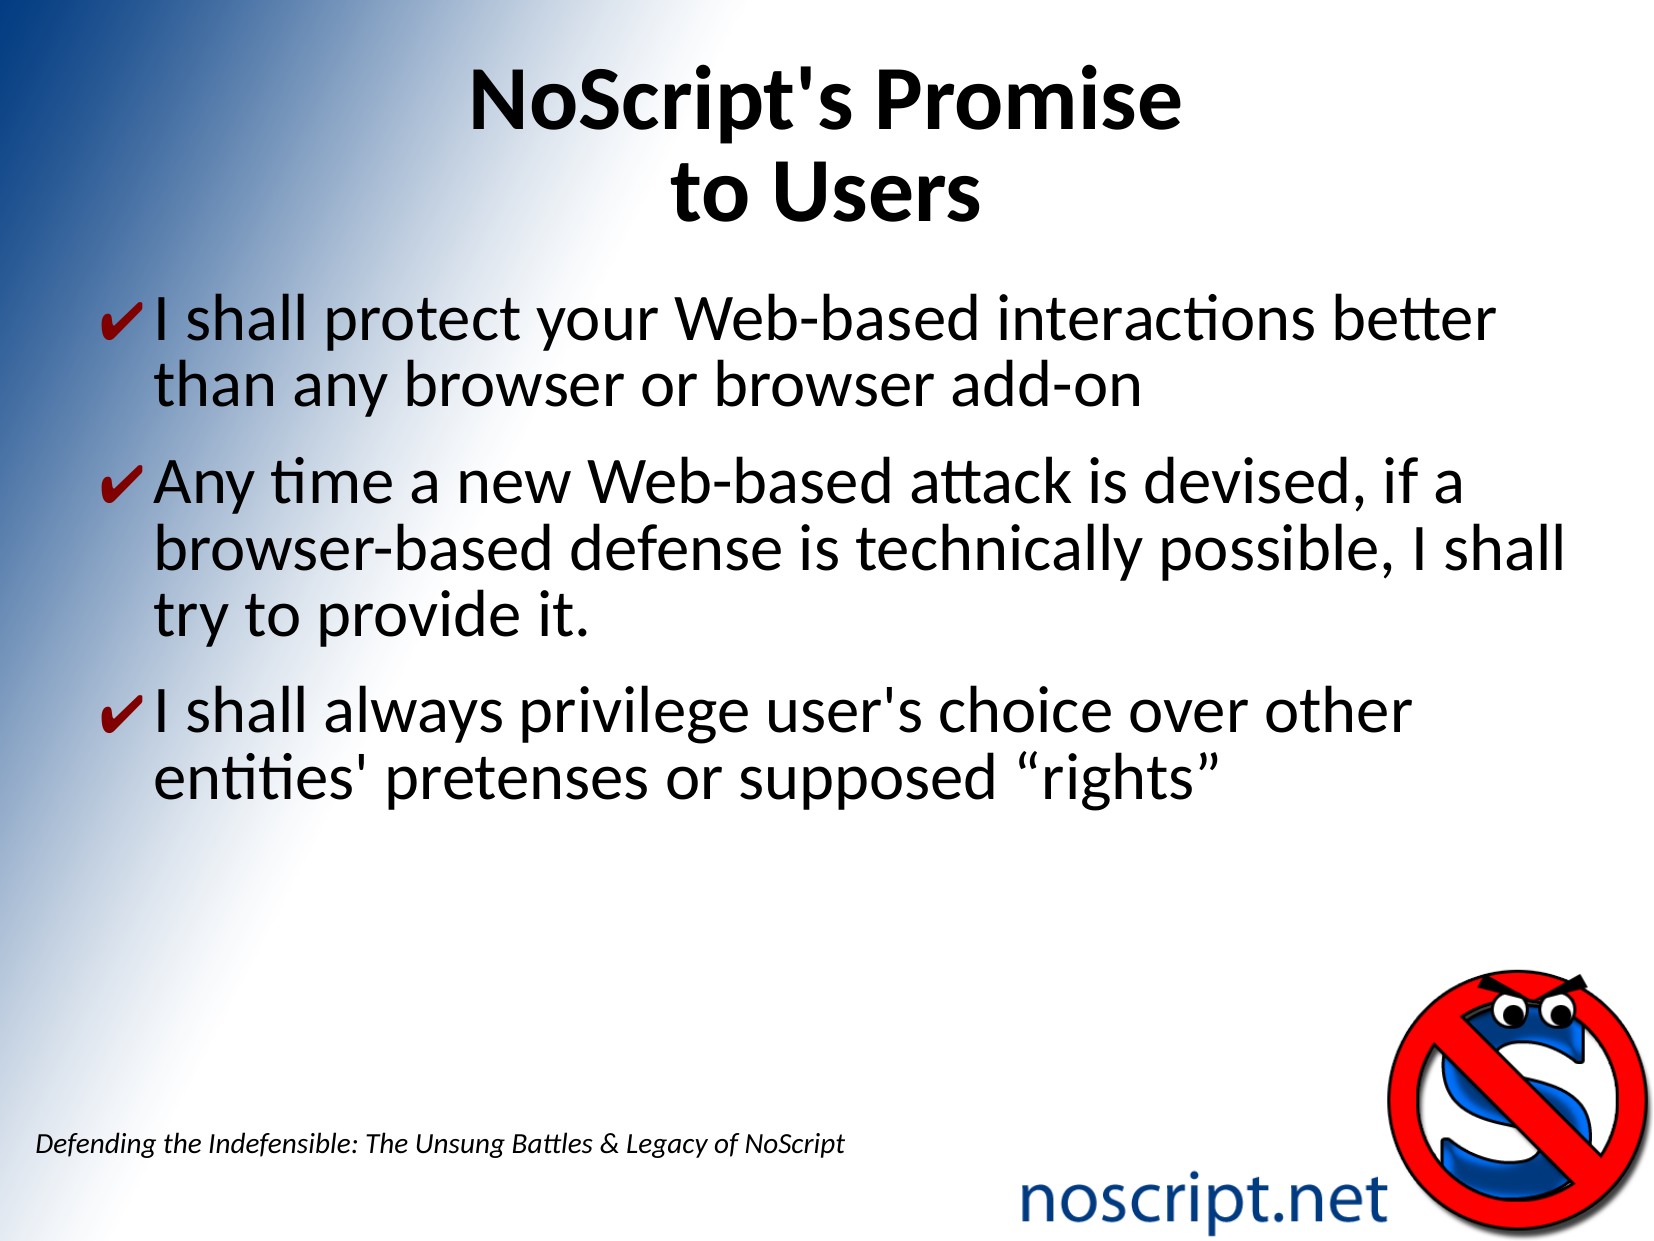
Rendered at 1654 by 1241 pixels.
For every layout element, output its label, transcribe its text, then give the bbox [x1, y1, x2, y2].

list I shall protect your Web-based interactions better than any browser or browser add-on Any time a new Web-based attack is devised, if a browser-based defense is technically possible, I shall try to provide it. I shall always privilege user's choice over other entities' pretenses or supposed “rights” [82, 290, 1571, 1010]
title NoScript's Promise to Users [82, 40, 1571, 265]
picture [0, 0, 1654, 1241]
